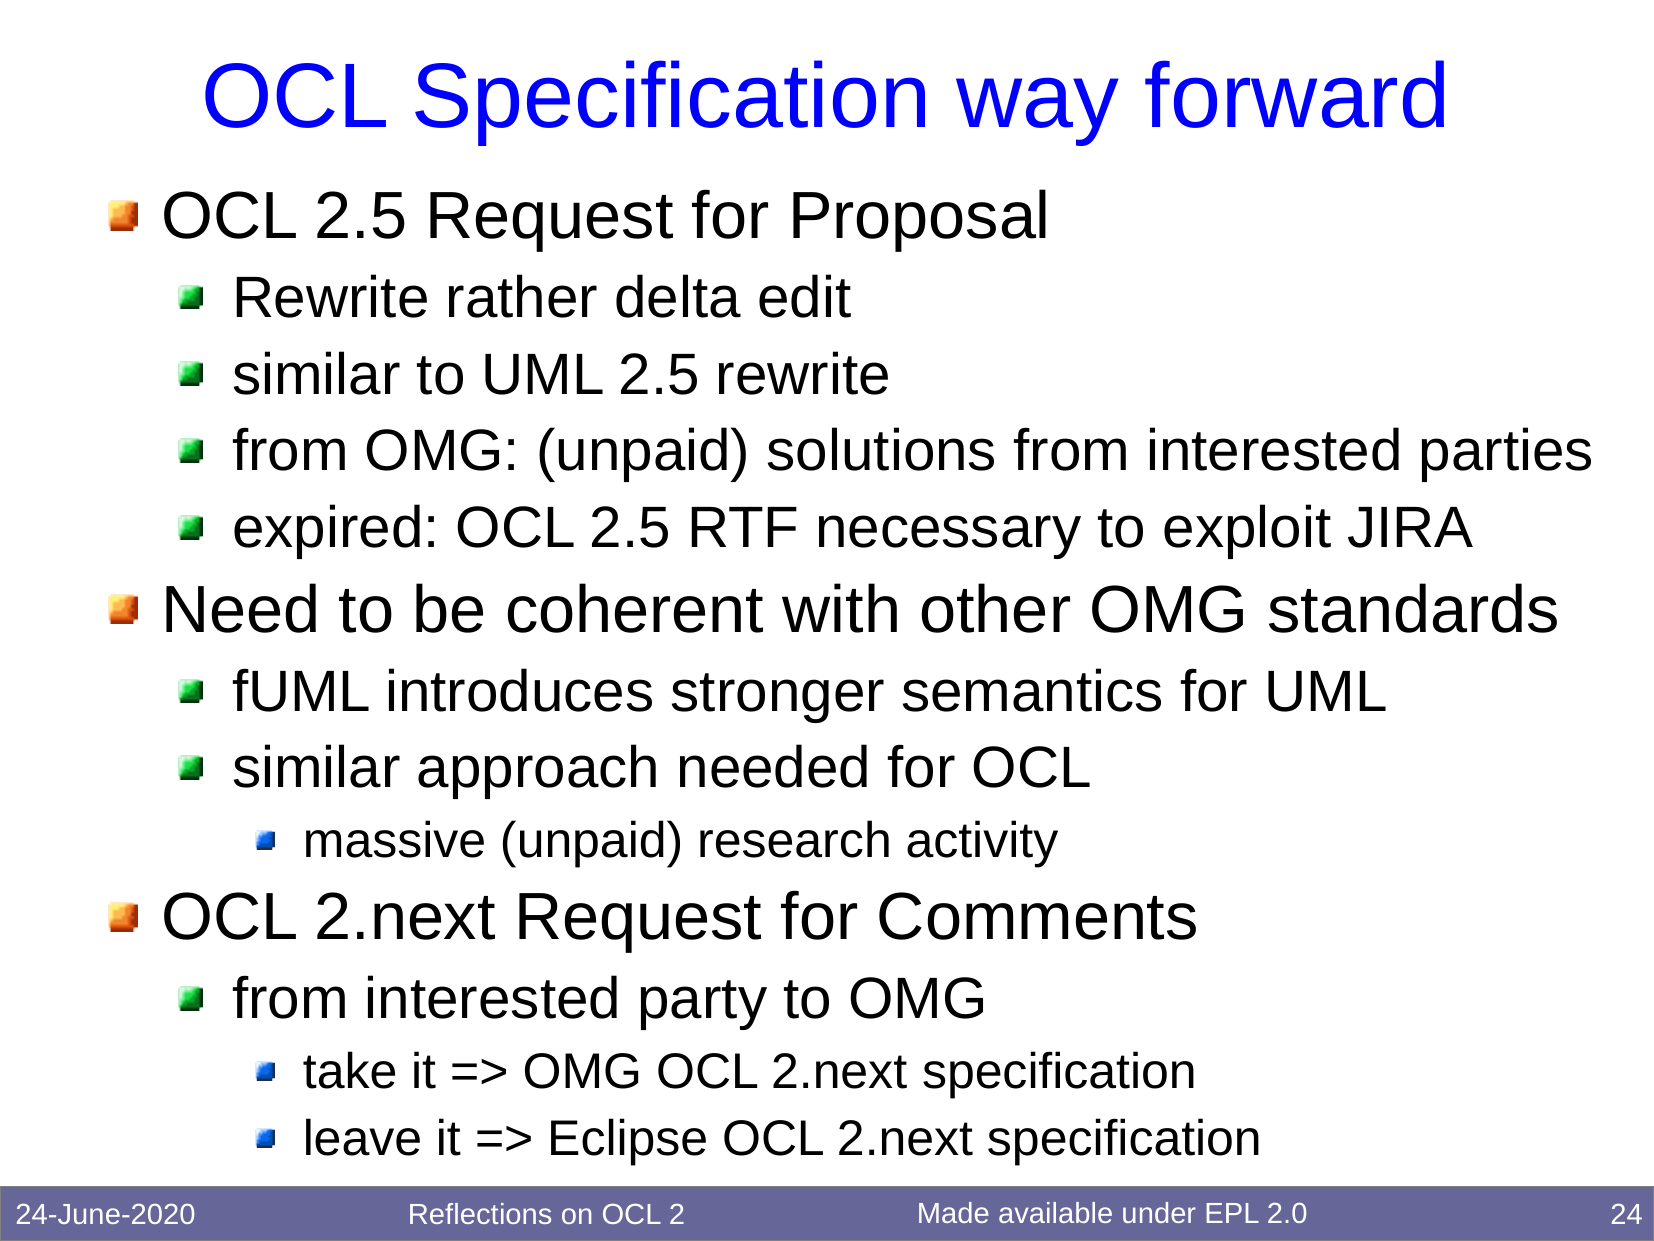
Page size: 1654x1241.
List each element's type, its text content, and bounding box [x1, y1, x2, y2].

list OCL 2.5 Request for Proposal Rewrite rather delta edit similar to UML 2.5 rewrite from OMG: (unpaid) solutions from interested parties expired: OCL 2.5 RTF necessary to exploit JIRA Need to be coherent with other OMG standards fUML introduces stronger semantics for UML similar approach needed for OCL massive (unpaid) research activity OCL 2.next Request for Comments from interested party to OMG take it => OMG OCL 2.next specification leave it => Eclipse OCL 2.next specification [90, 177, 1634, 1167]
title OCL Specification way forward [82, 44, 1571, 148]
